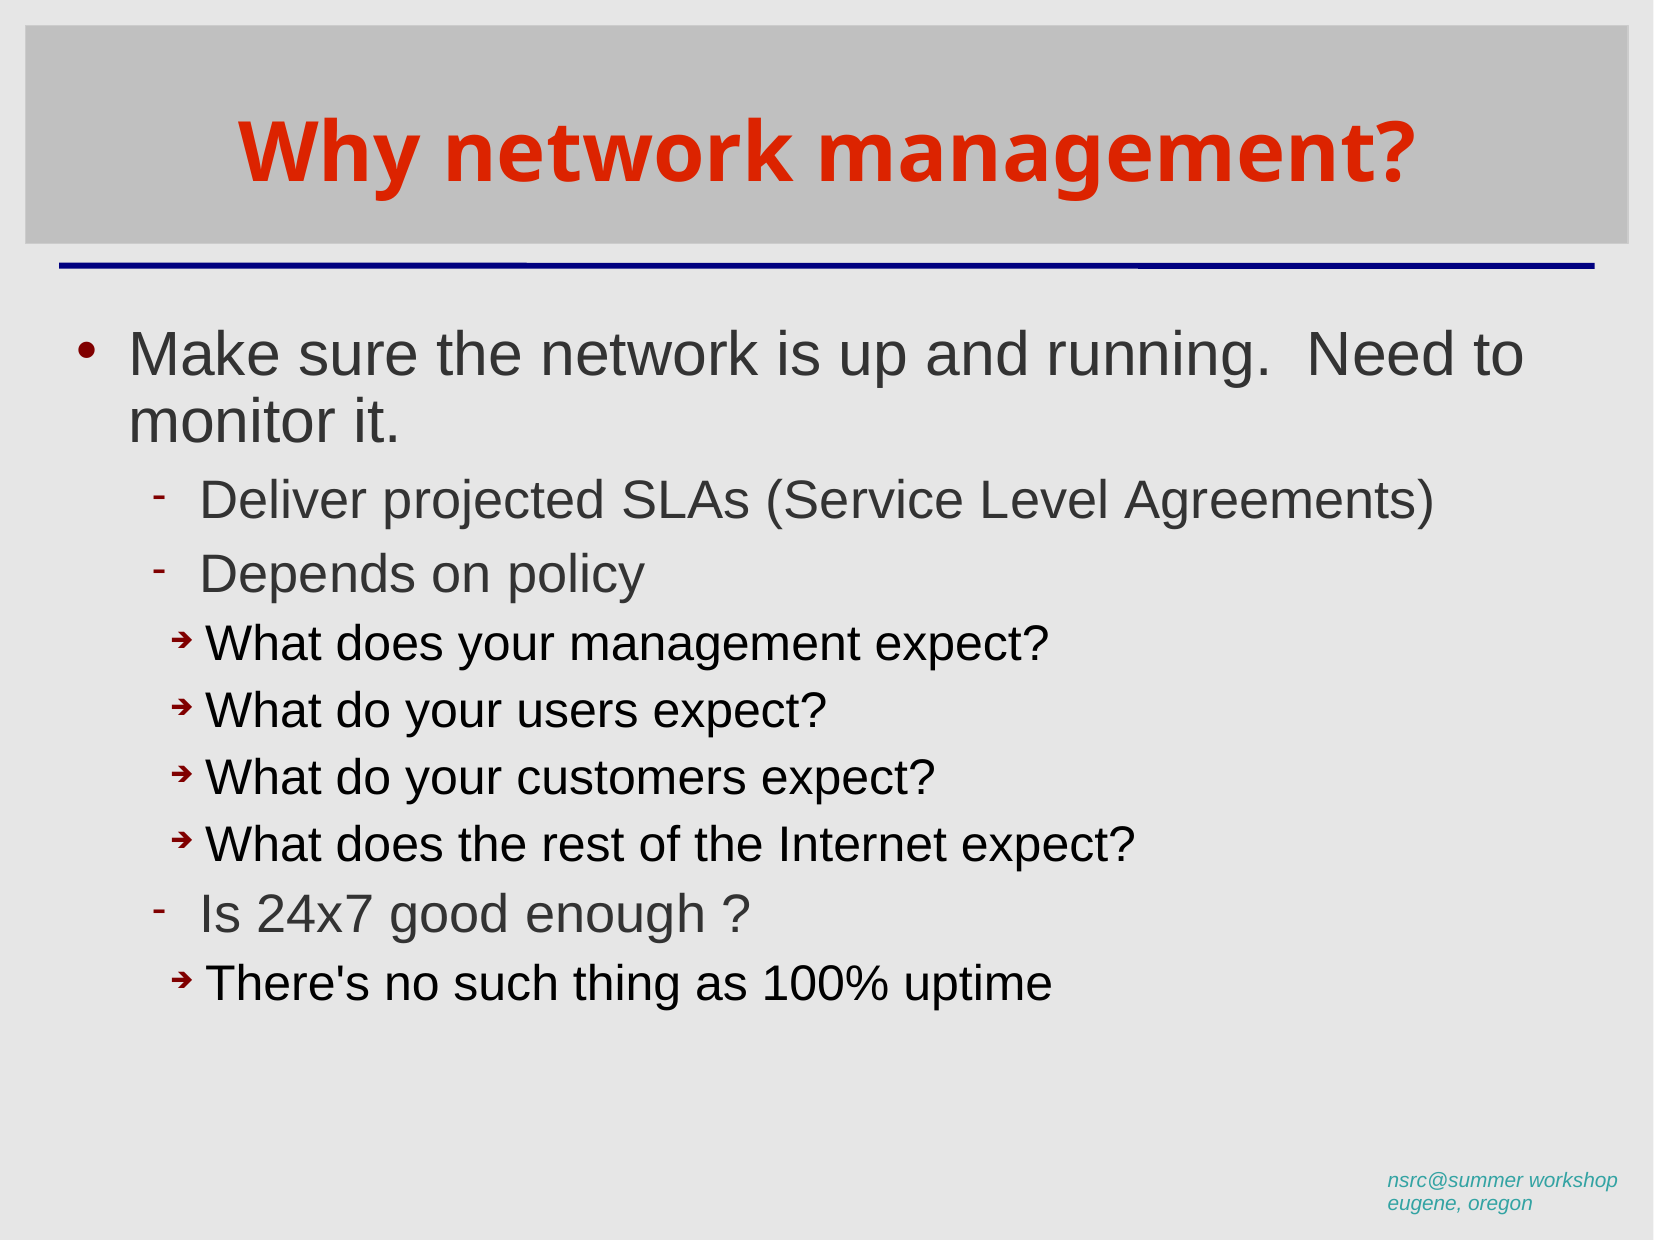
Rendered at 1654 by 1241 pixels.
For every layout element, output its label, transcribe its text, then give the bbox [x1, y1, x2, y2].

title Why network management? [121, 46, 1534, 254]
list Make sure the network is up and running. Need to monitor it. Deliver projected SLAs (Service Level Agreements)‏ Depends on policy What does your management expect? What do your users expect? What do your customers expect? What does the rest of the Internet expect? Is 24x7 good enough ? There's no such thing as 100% uptime [59, 322, 1595, 1132]
